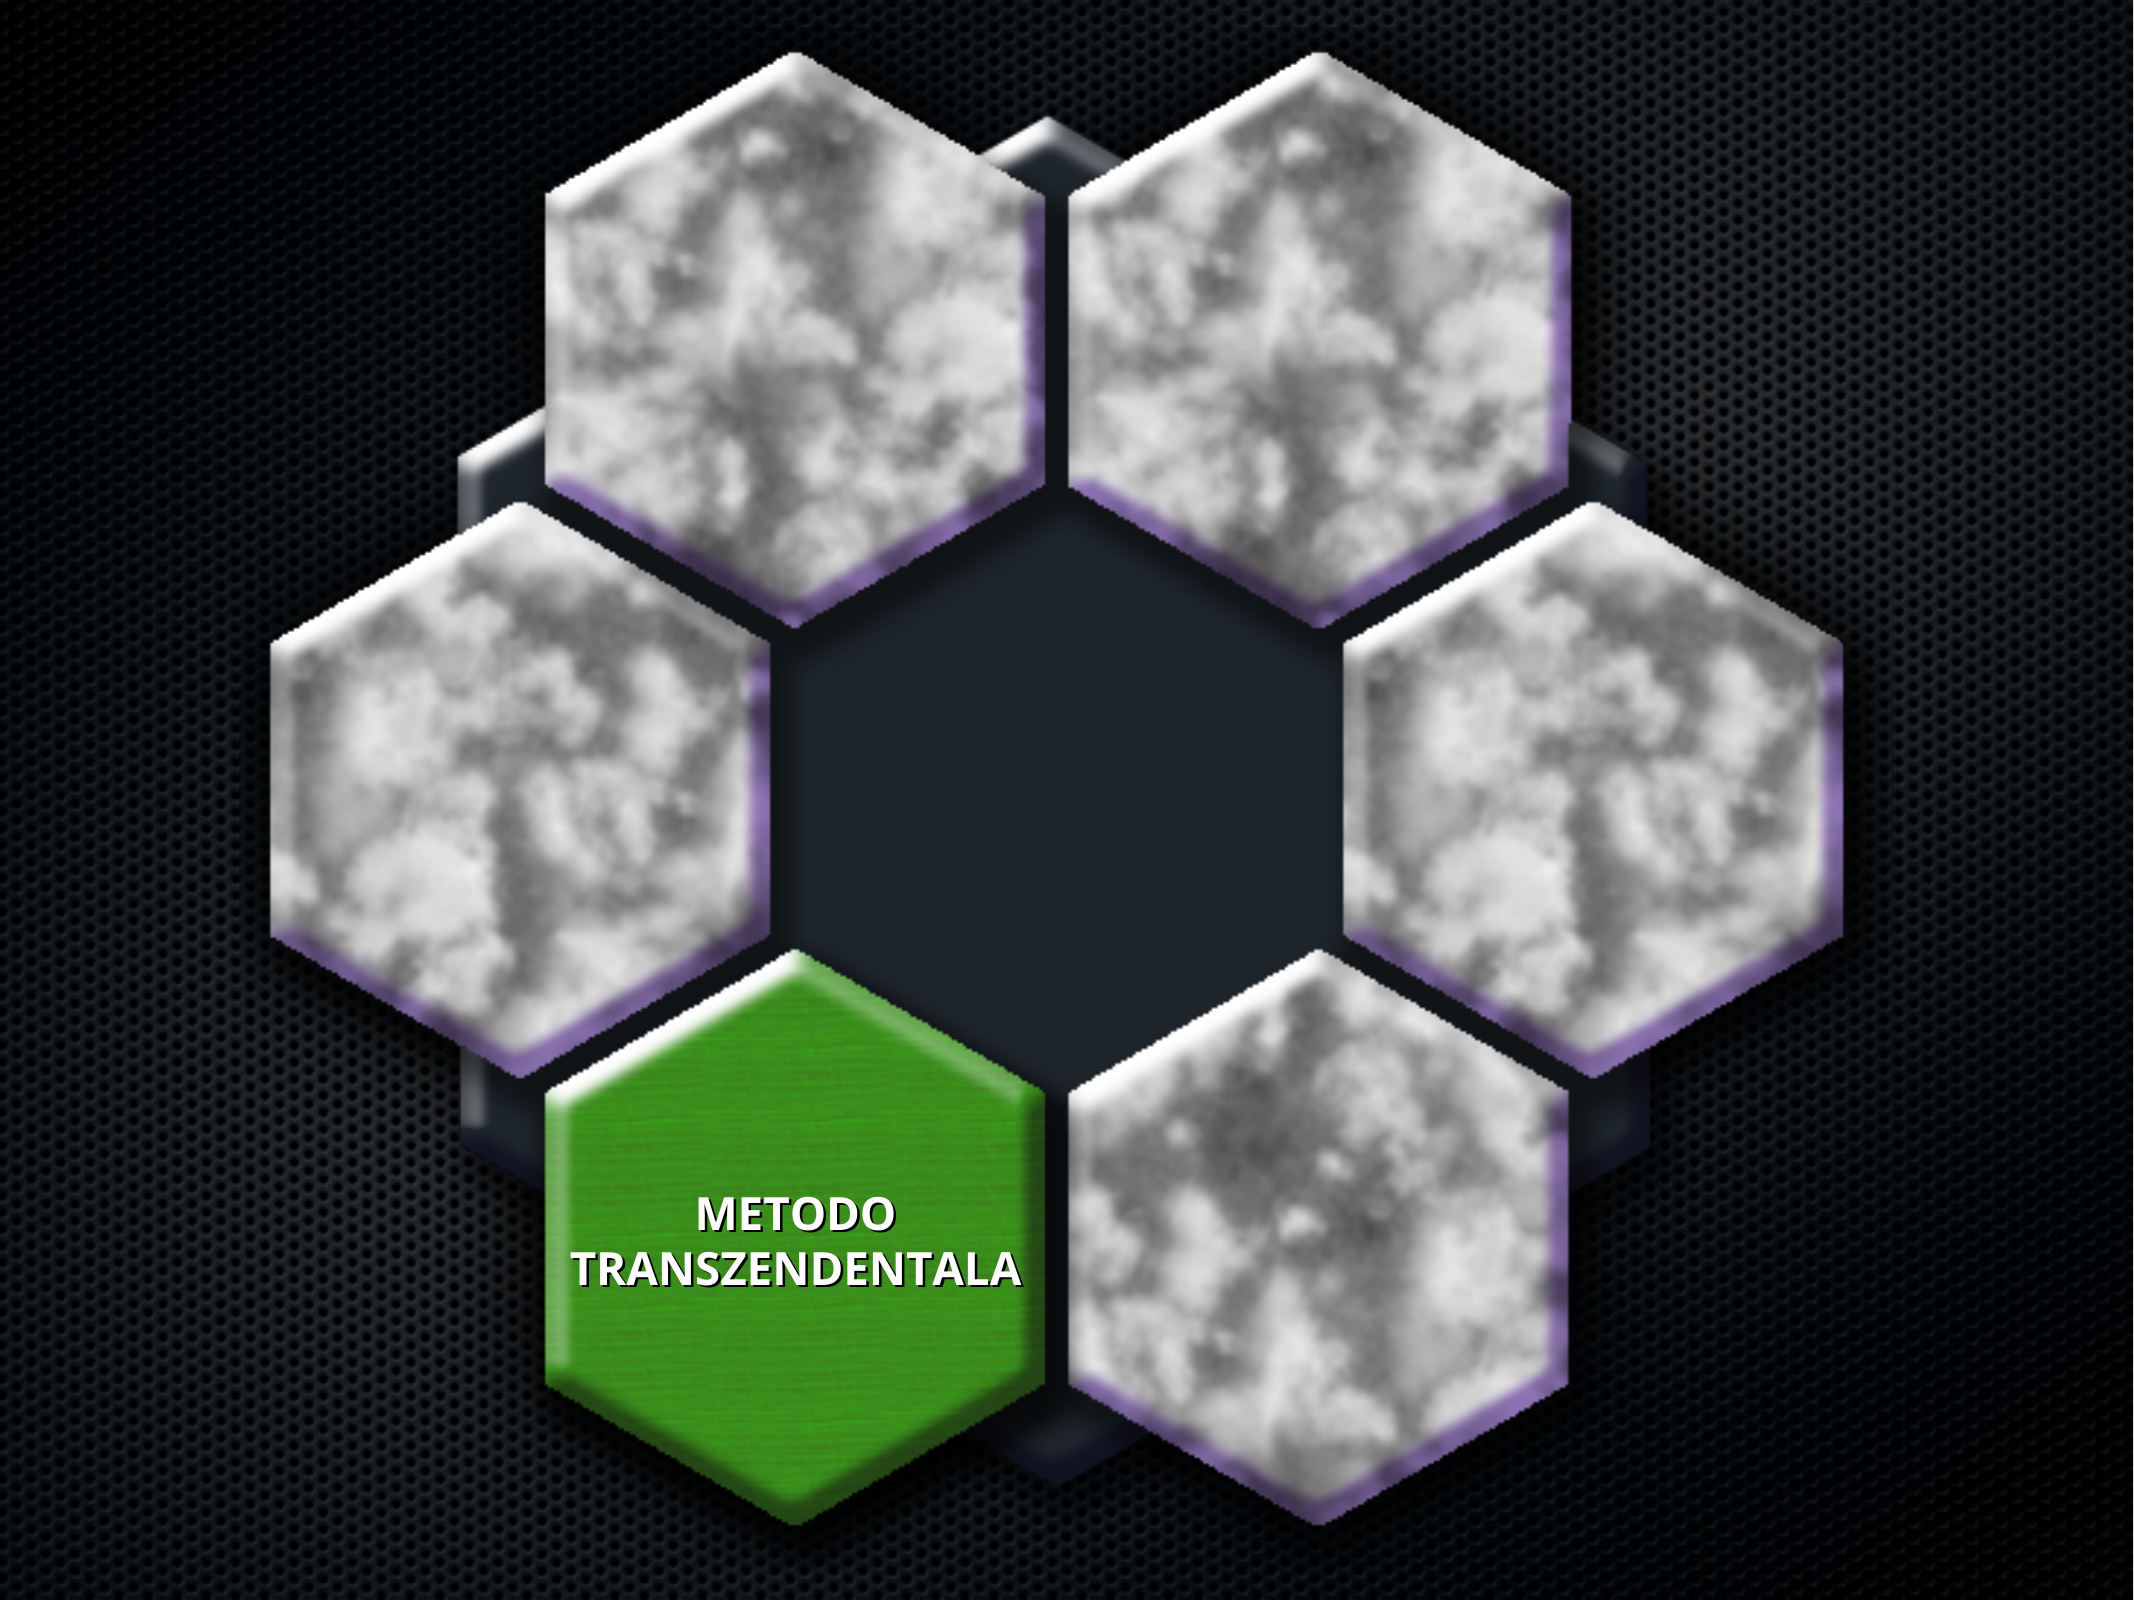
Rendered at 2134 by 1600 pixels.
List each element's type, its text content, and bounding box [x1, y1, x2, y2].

text_box METODO TRANSZENDENTALA [569, 1184, 1022, 1295]
picture [0, 0, 2134, 1600]
